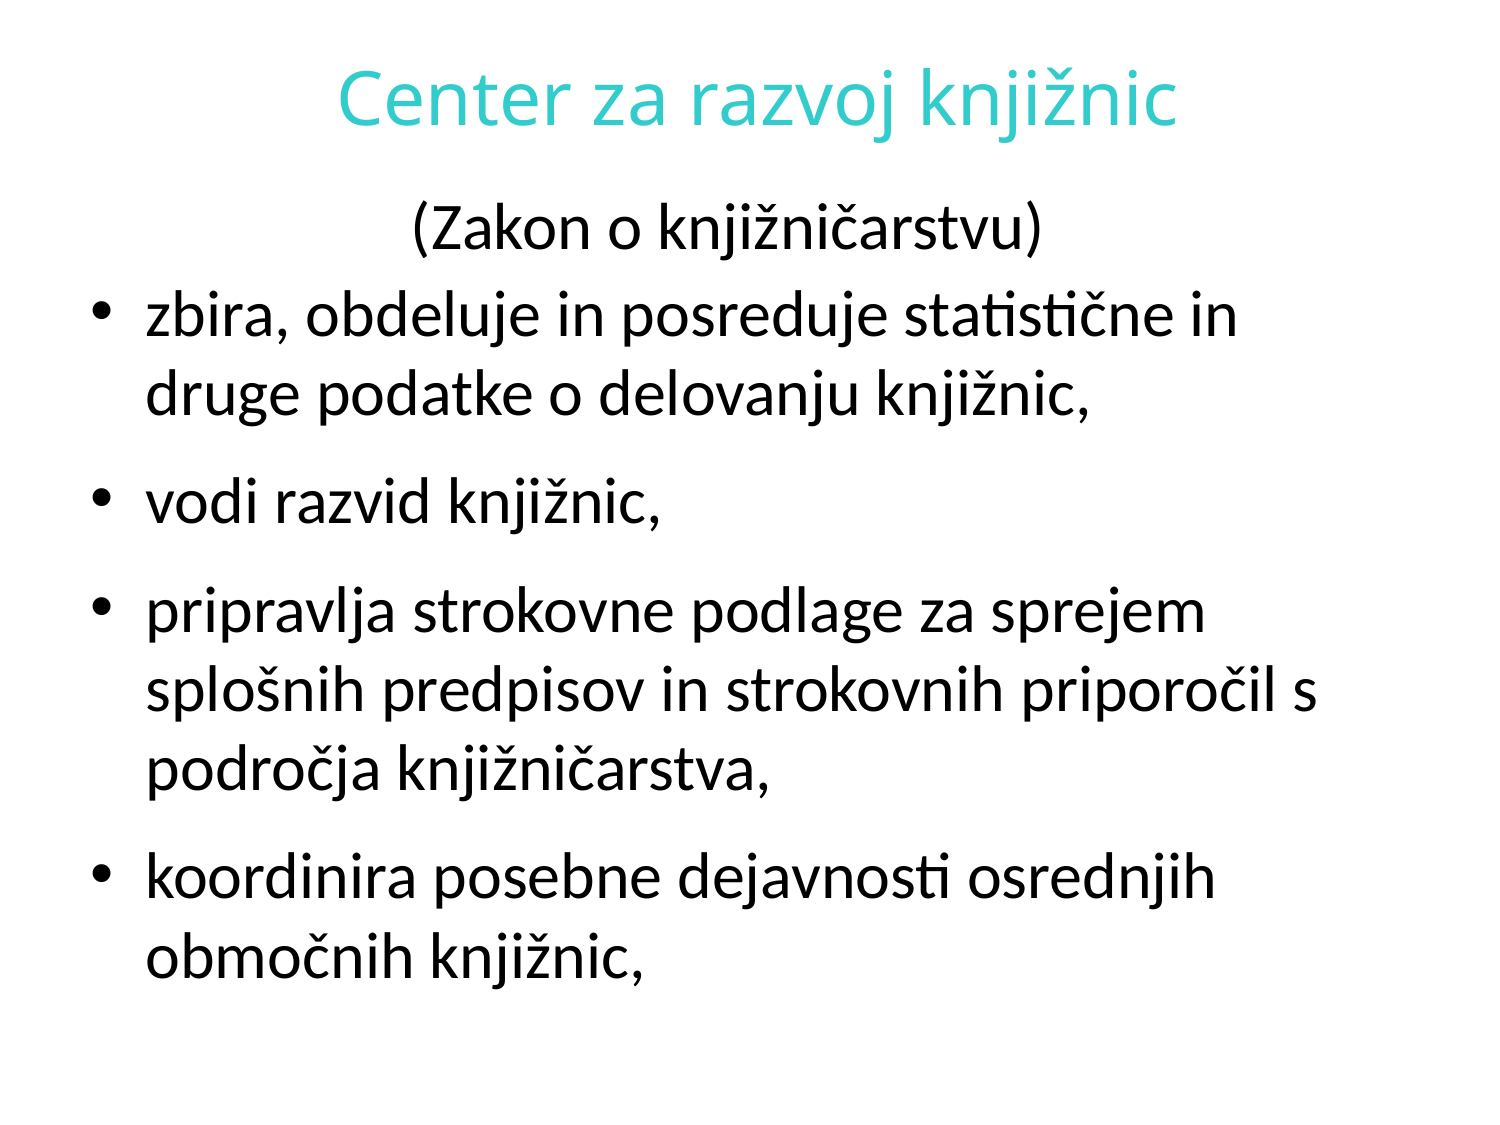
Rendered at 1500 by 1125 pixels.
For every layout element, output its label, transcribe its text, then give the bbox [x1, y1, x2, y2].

list zbira, obdeluje in posreduje statistične in druge podatke o delovanju knjižnic, vodi razvid knjižnic, pripravlja strokovne podlage za sprejem splošnih predpisov in strokovnih priporočil s področja knjižničarstva, koordinira posebne dejavnosti osrednjih območnih knjižnic, [75, 262, 1425, 1005]
text_box Center za razvoj knjižnic [112, 42, 1404, 185]
title (Zakon o knjižničarstvu) [53, 54, 1404, 291]
